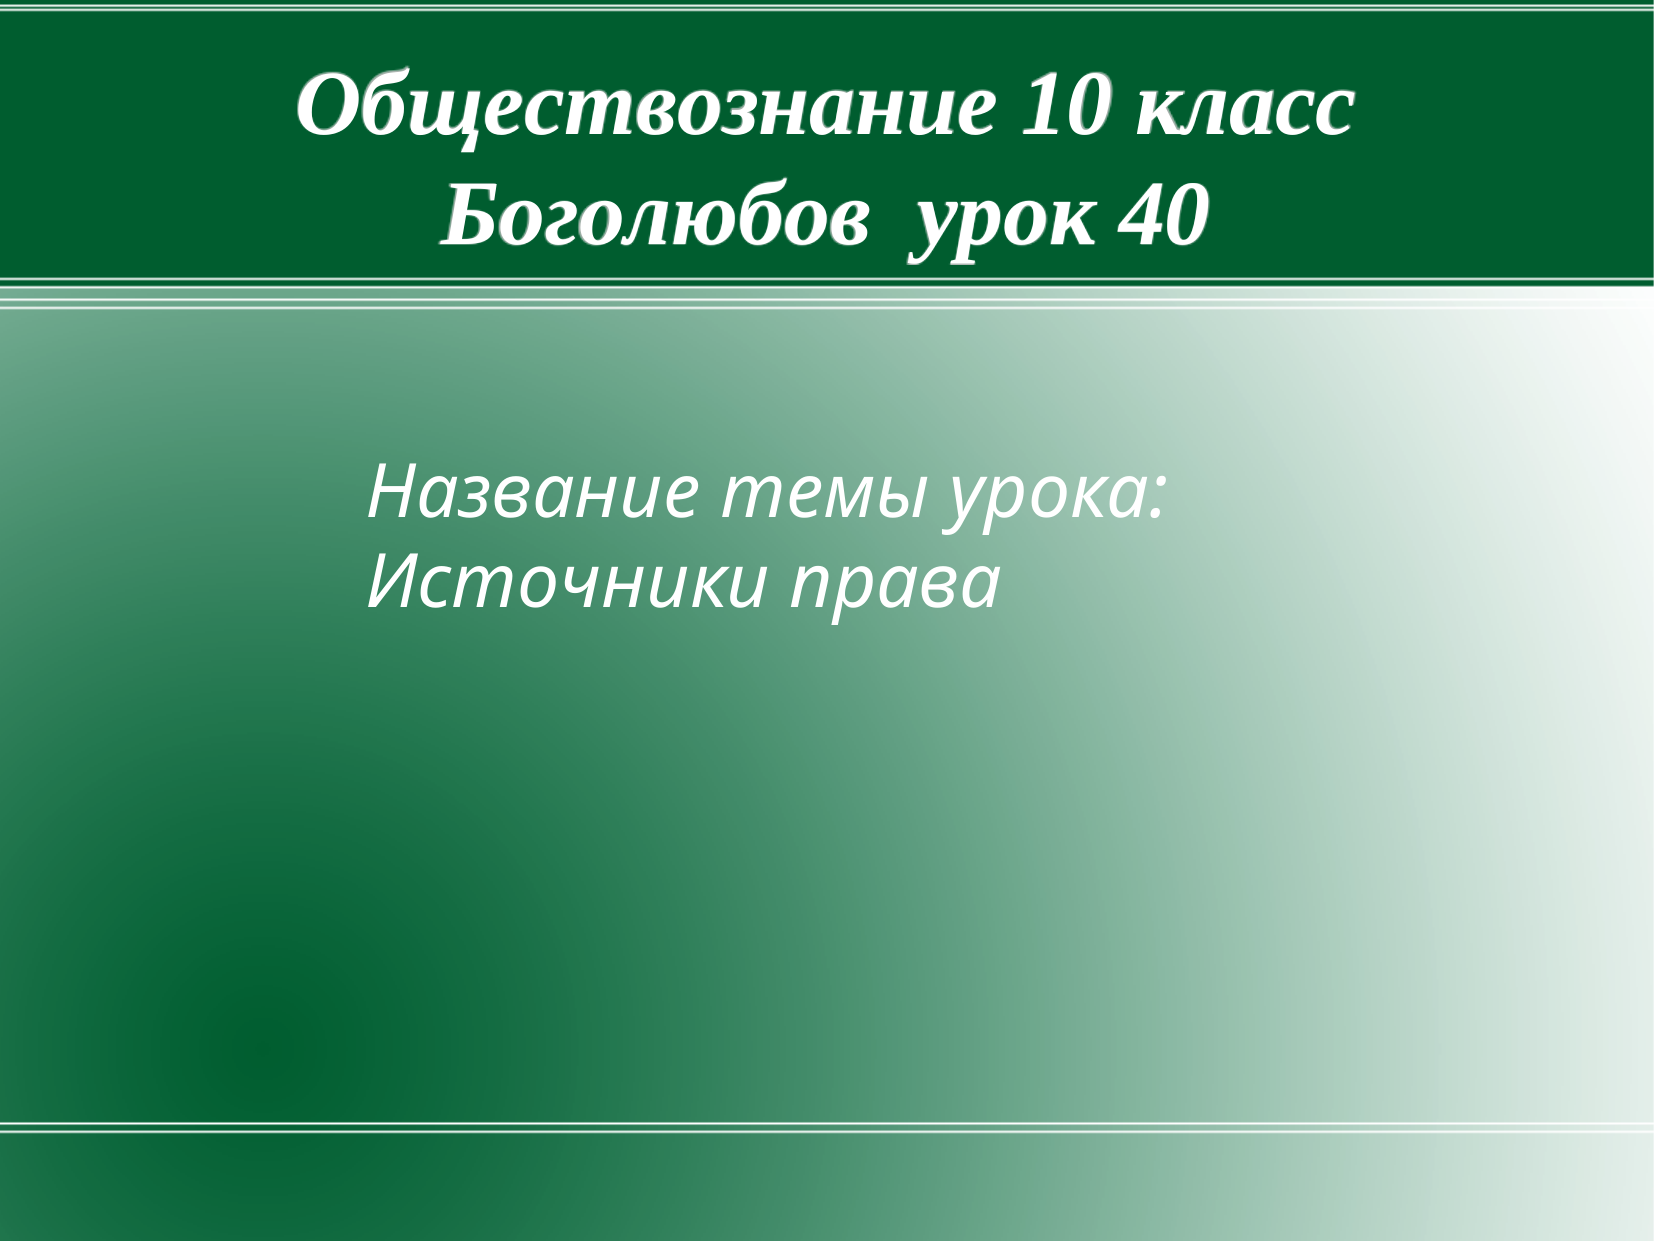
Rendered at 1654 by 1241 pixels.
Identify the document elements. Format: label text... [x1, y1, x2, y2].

title Обществознание 10 класс Боголюбов урок 40 [82, 41, 1571, 265]
list Название темы урока: Источники права [365, 442, 1382, 818]
